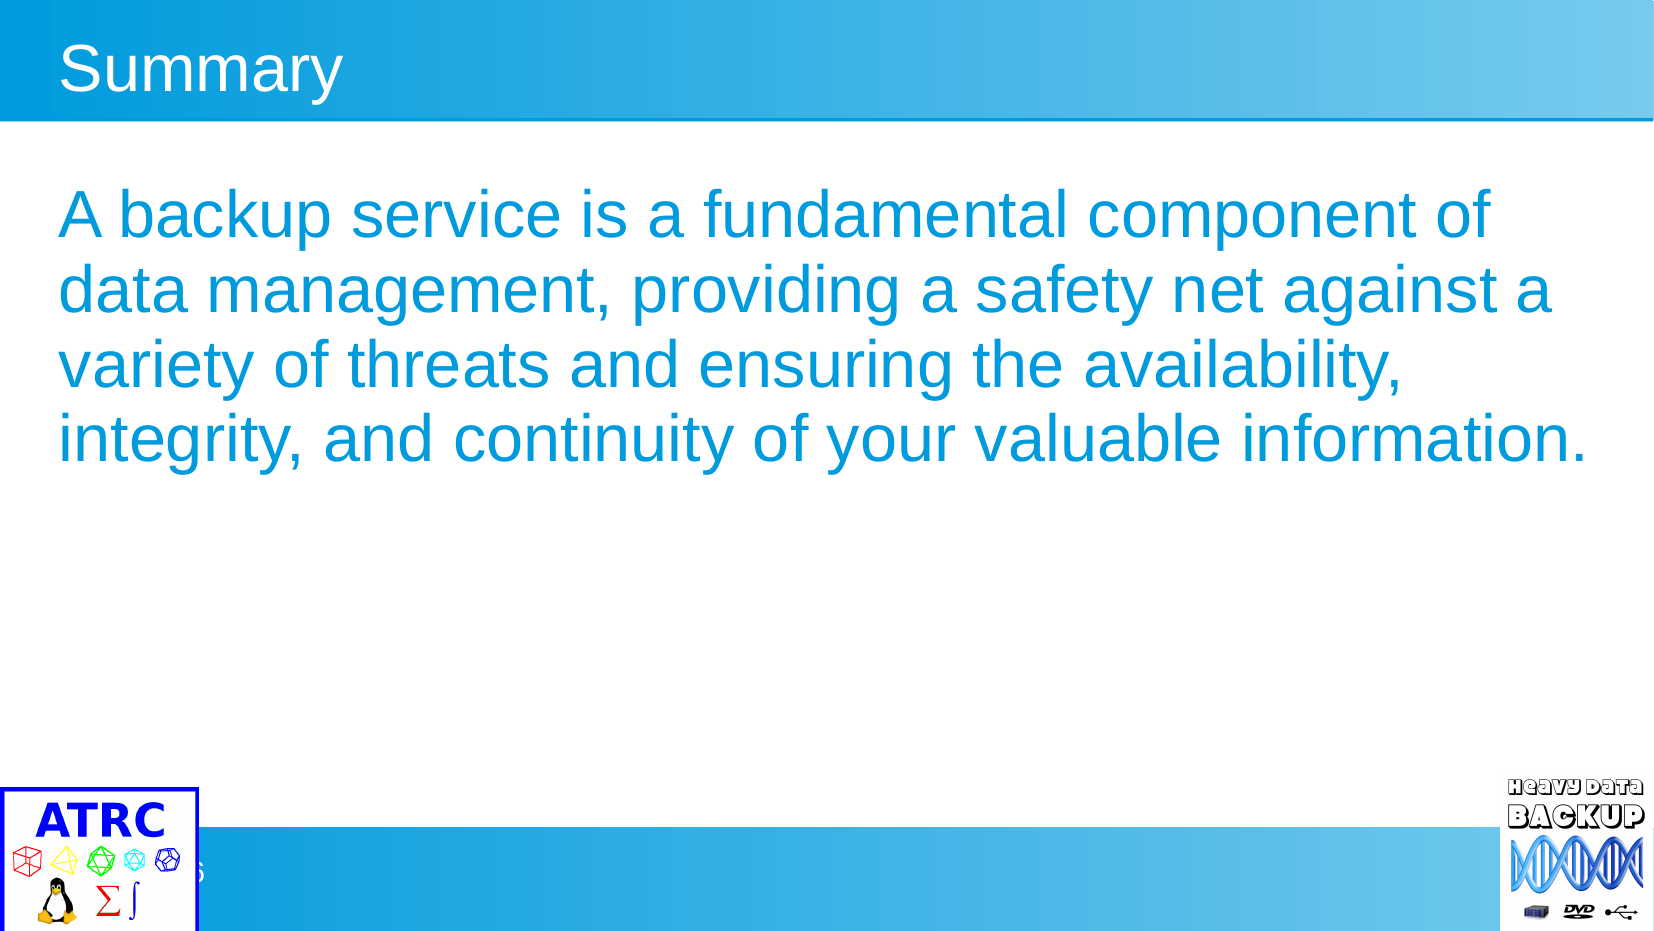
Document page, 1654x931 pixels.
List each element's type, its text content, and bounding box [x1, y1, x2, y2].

picture [1500, 771, 1654, 931]
picture [0, 787, 199, 931]
list A backup service is a fundamental component of data management, providing a safety net against a variety of threats and ensuring the availability, integrity, and continuity of your valuable information. [59, 177, 1595, 768]
title Summary [59, 29, 1595, 108]
